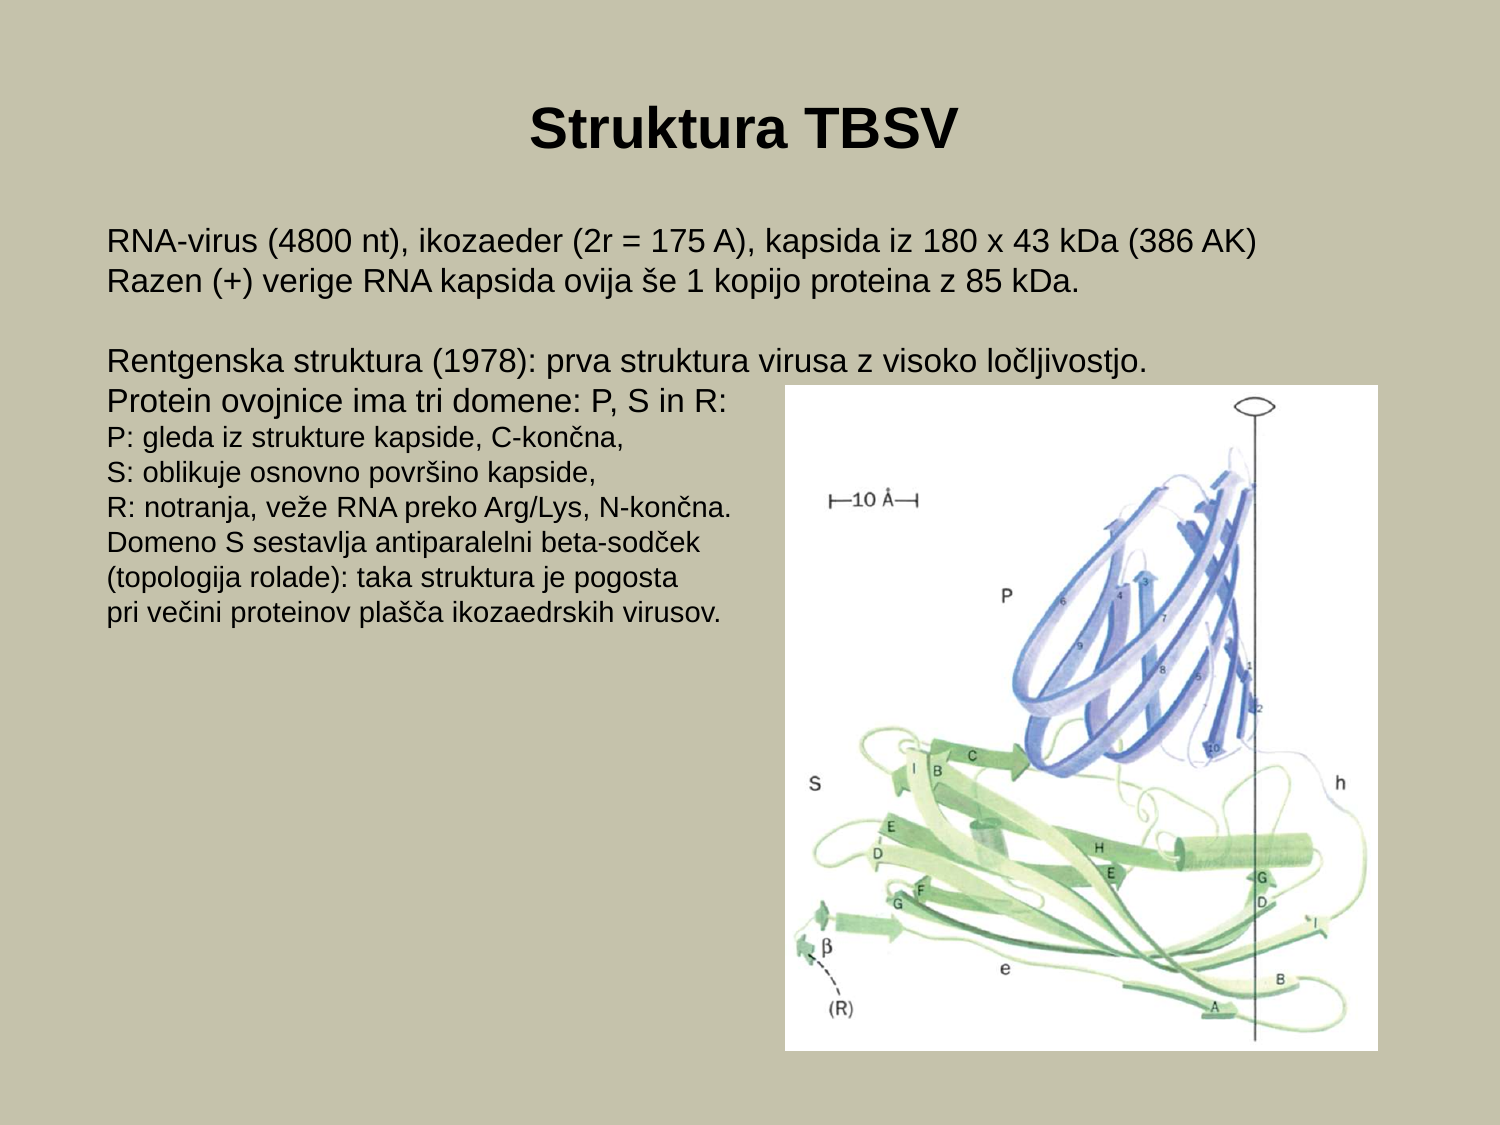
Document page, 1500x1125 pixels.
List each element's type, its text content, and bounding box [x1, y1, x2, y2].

picture [785, 385, 1378, 1051]
text_box RNA-virus (4800 nt), ikozaeder (2r = 175 A), kapsida iz 180 x 43 kDa (386 AK) Razen (+) verige RNA kapsida ovija še 1 kopijo proteina z 85 kDa. Rentgenska struktura (1978): prva struktura virusa z visoko ločljivostjo. Protein ovojnice ima tri domene: P, S in R: P: gleda iz strukture kapside, C-končna, S: oblikuje osnovno površino kapside, R: notranja, veže RNA preko Arg/Lys, N-končna. Domeno S sestavlja antiparalelni beta-sodček (topologija rolade): taka struktura je pogosta pri večini proteinov plašča ikozaedrskih virusov. [91, 211, 1274, 676]
title Struktura TBSV [88, 54, 1401, 197]
